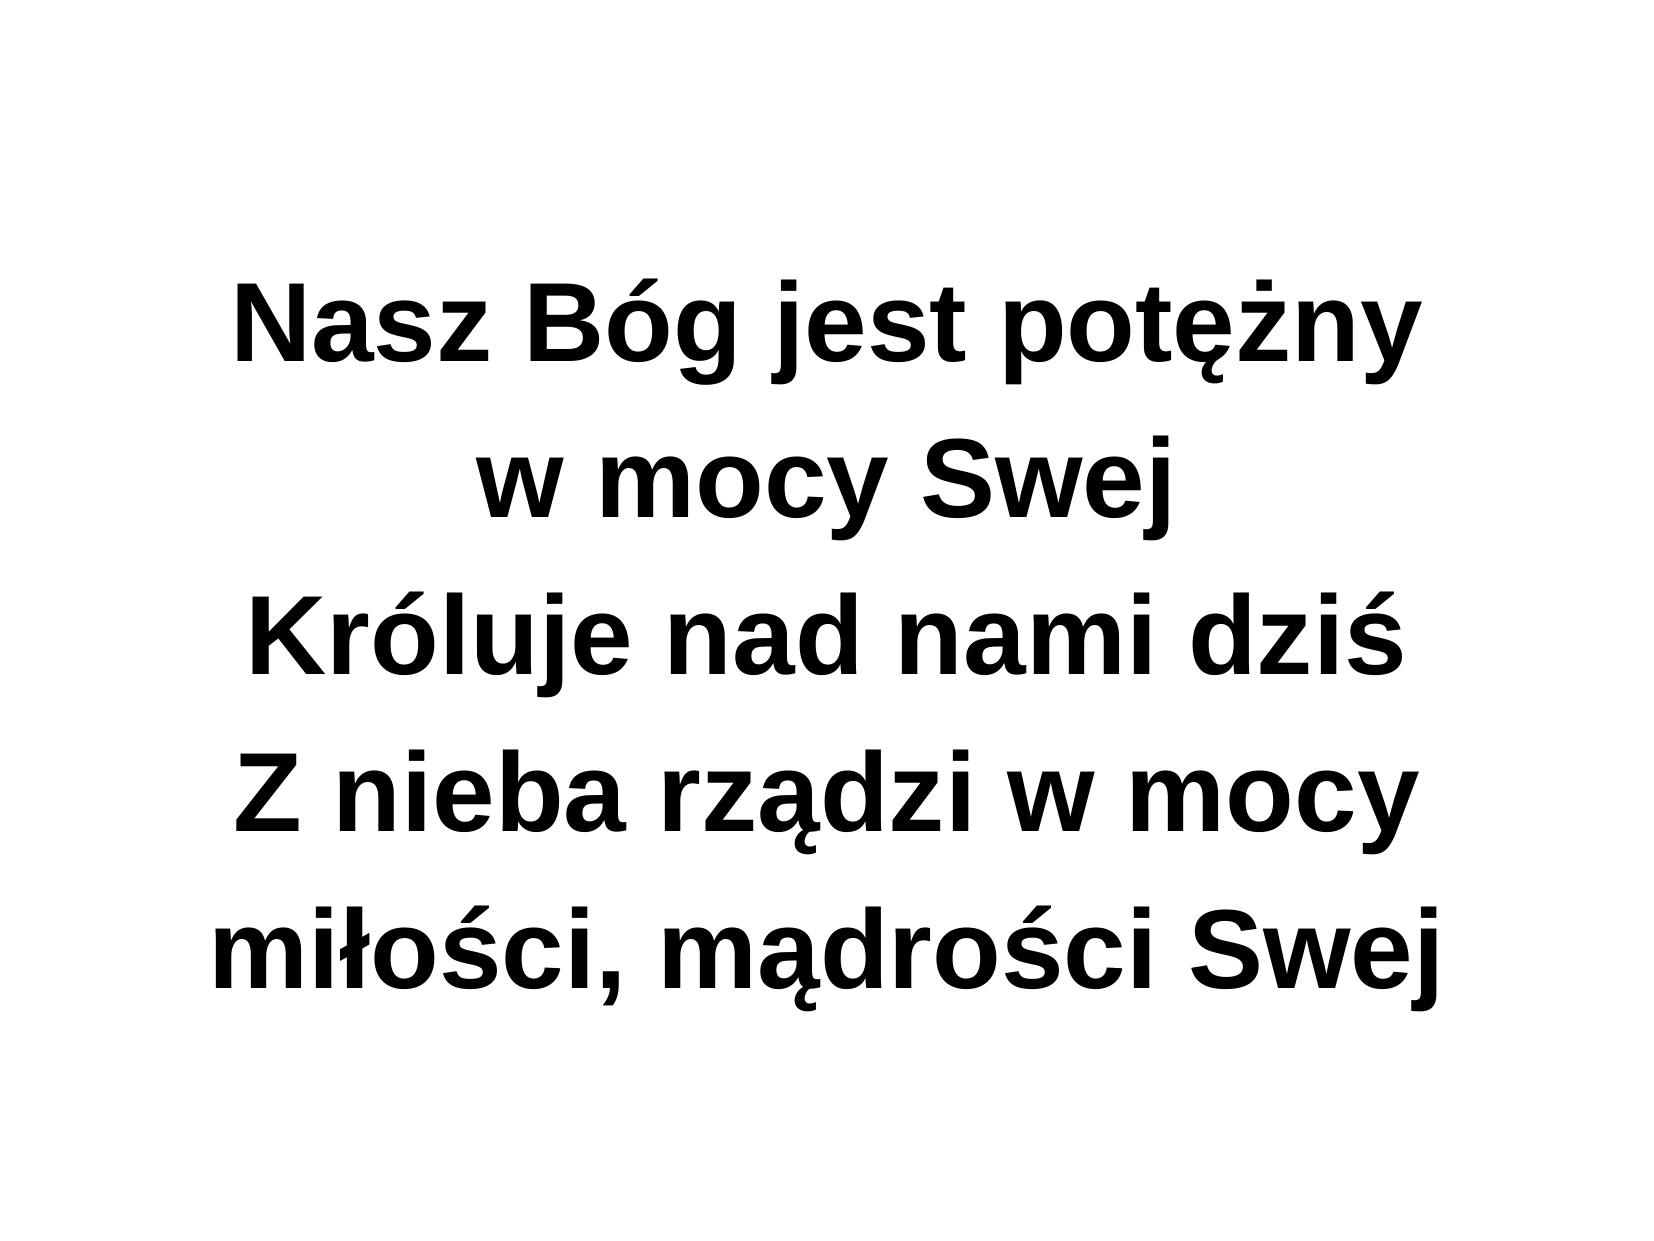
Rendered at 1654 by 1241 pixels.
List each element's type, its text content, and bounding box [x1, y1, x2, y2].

subtitle Nasz Bóg jest potężny w mocy Swej Króluje nad nami dziś Z nieba rządzi w mocy miłości, mądrości Swej [0, 0, 1654, 1241]
